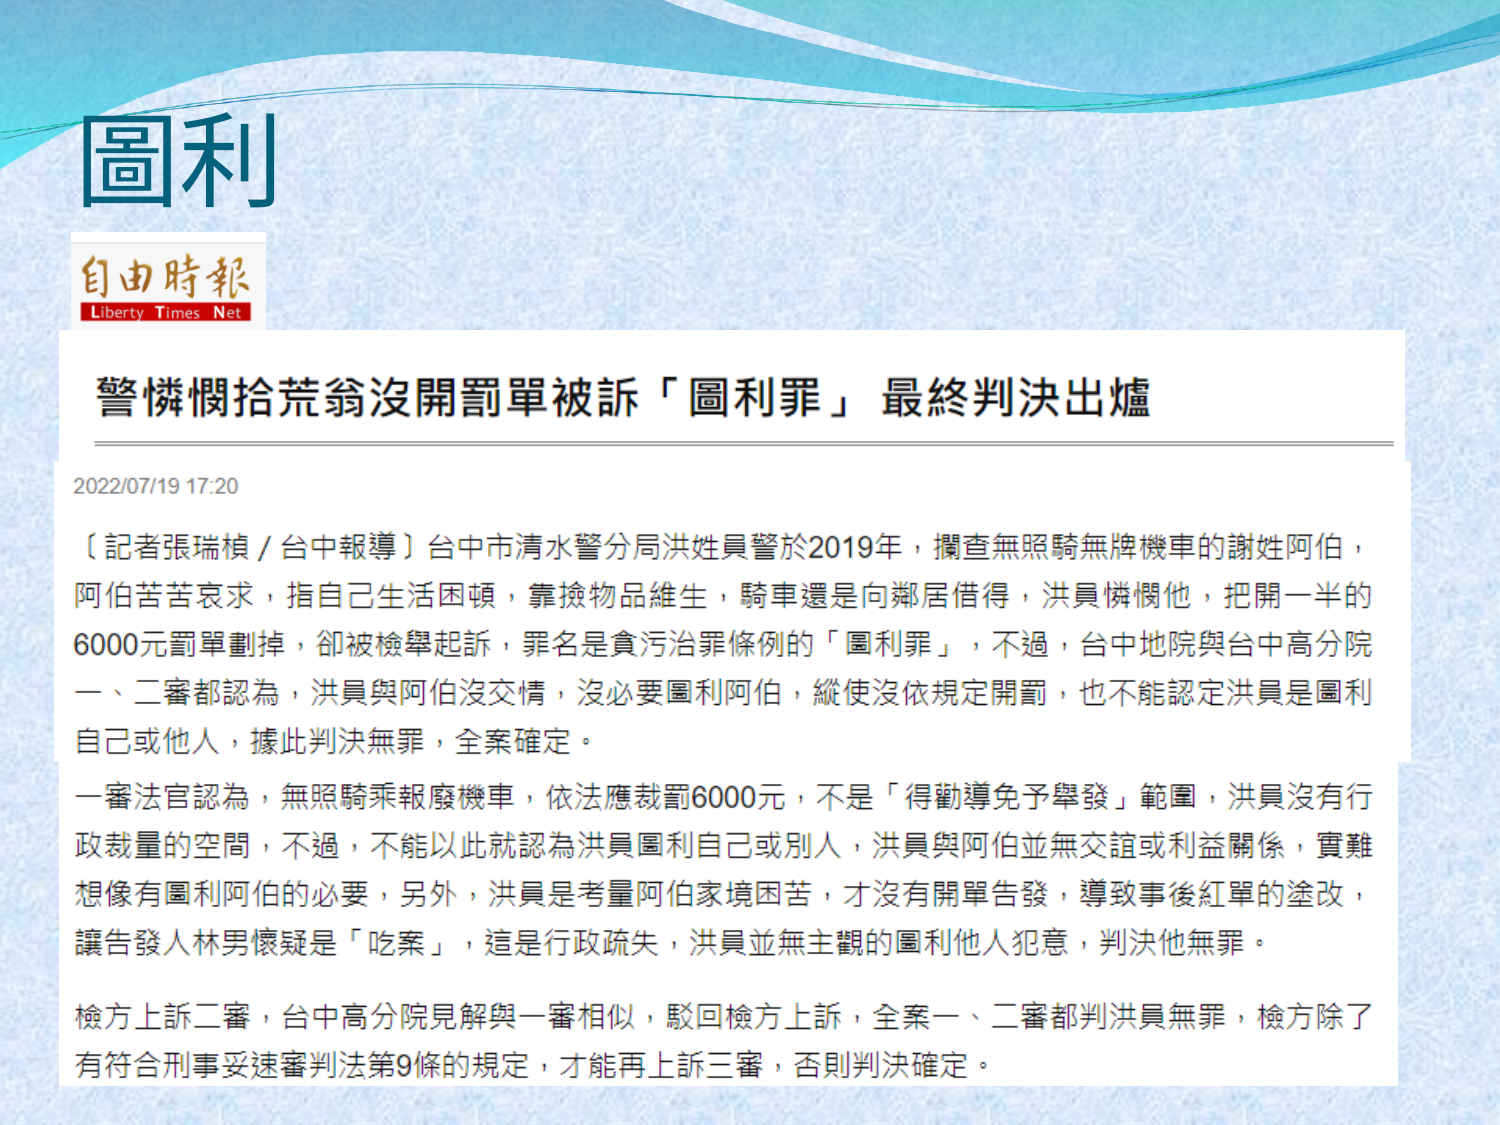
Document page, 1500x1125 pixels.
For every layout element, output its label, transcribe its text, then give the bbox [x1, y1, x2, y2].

title 圖利 [75, 115, 1426, 221]
picture [0, 0, 1500, 1125]
